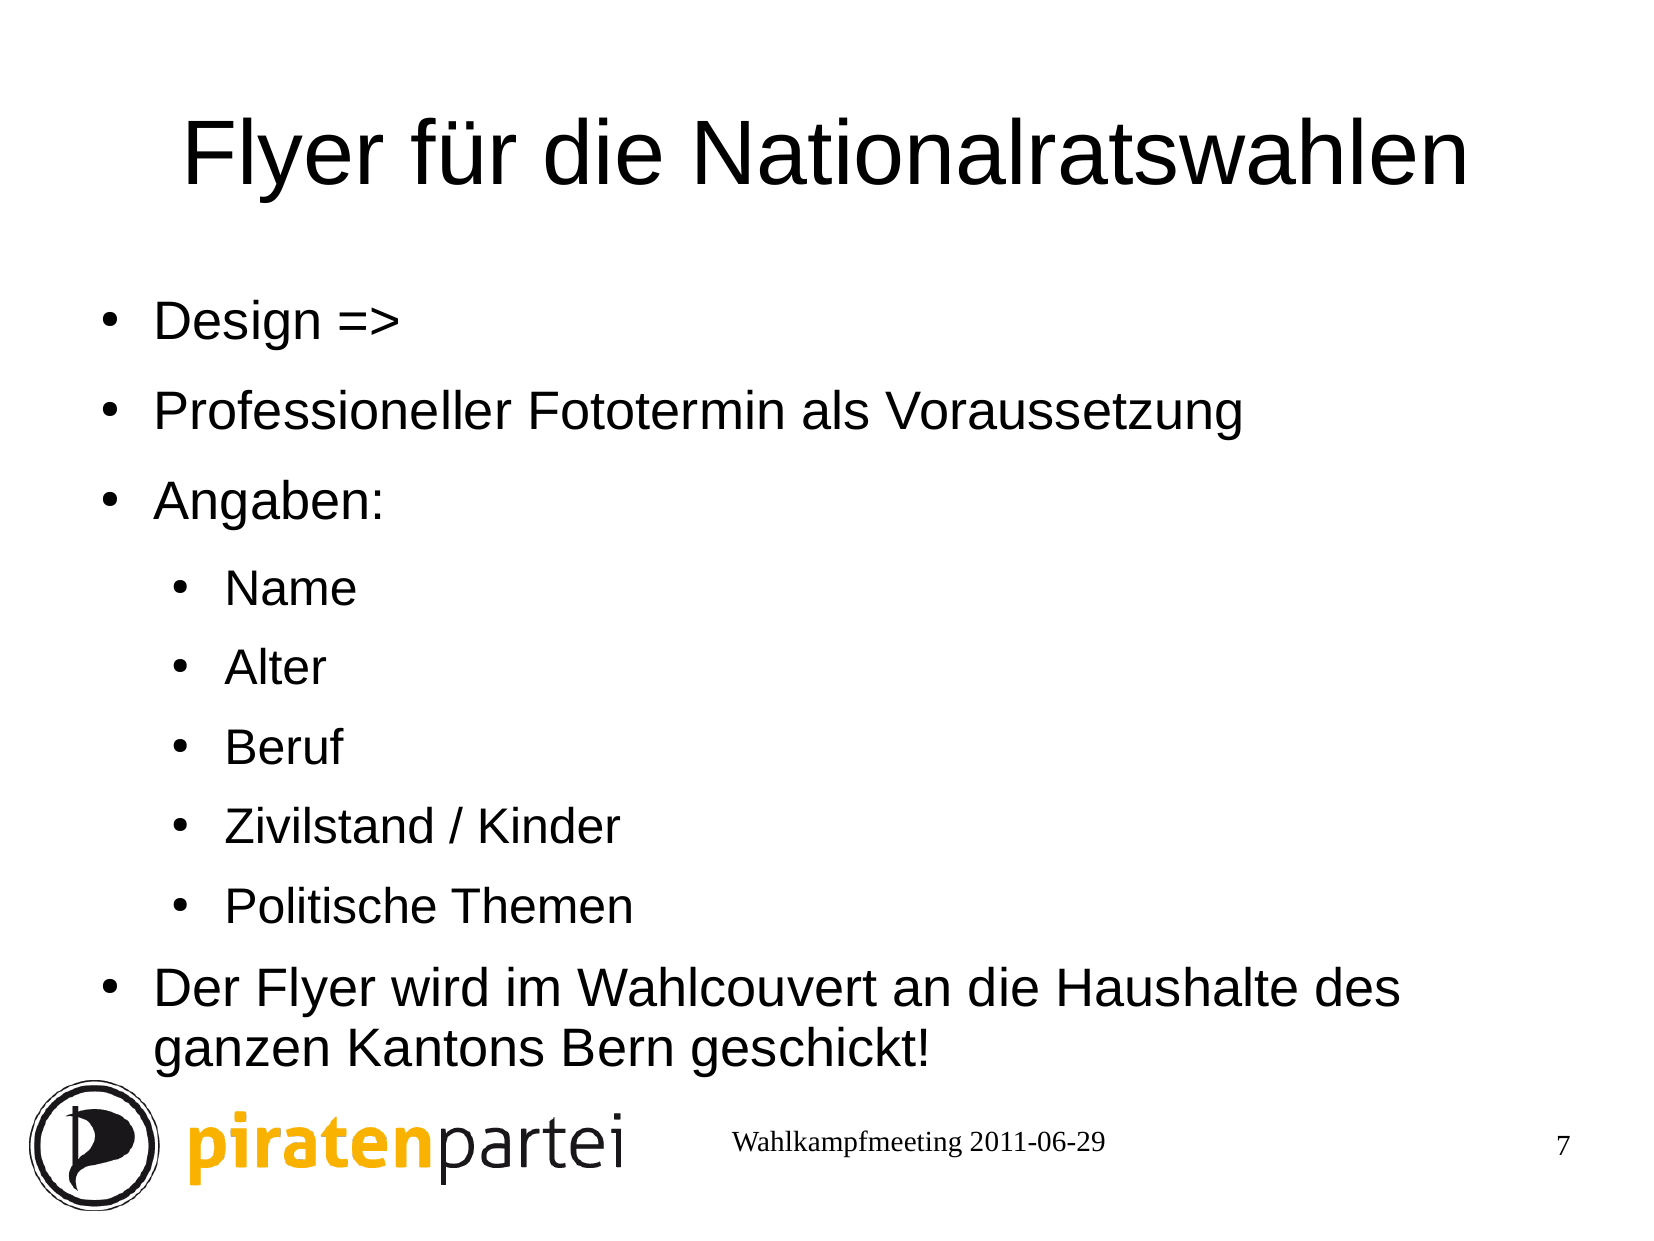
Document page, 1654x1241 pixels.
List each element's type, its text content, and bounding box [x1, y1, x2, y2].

picture [29, 1080, 621, 1211]
list Design => Professioneller Fototermin als Voraussetzung Angaben: Name Alter Beruf Zivilstand / Kinder Politische Themen Der Flyer wird im Wahlcouvert an die Haushalte des ganzen Kantons Bern geschickt! [82, 290, 1571, 1094]
title Flyer für die Nationalratswahlen [82, 49, 1571, 257]
